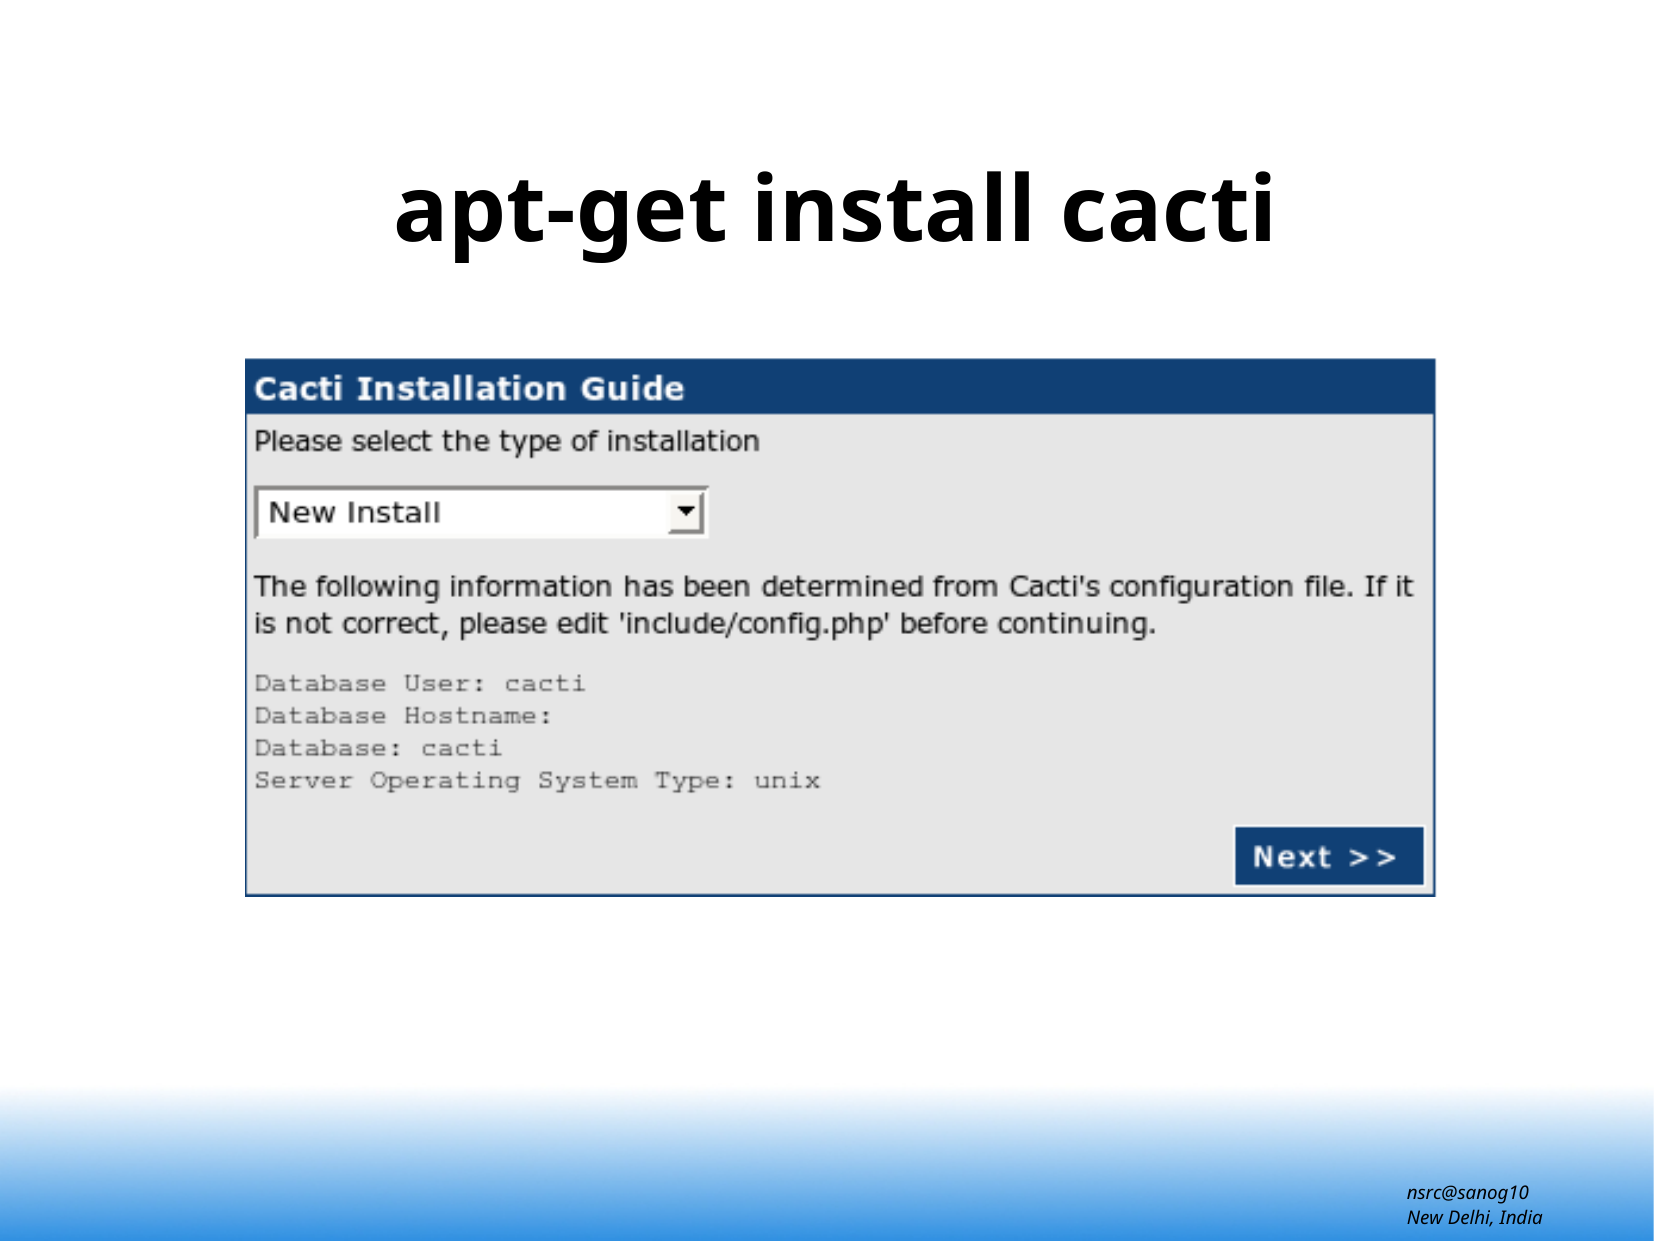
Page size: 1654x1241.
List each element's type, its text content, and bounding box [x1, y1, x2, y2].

picture [245, 357, 1441, 897]
picture [0, 1083, 1654, 1241]
title apt-get install cacti [121, 102, 1534, 310]
